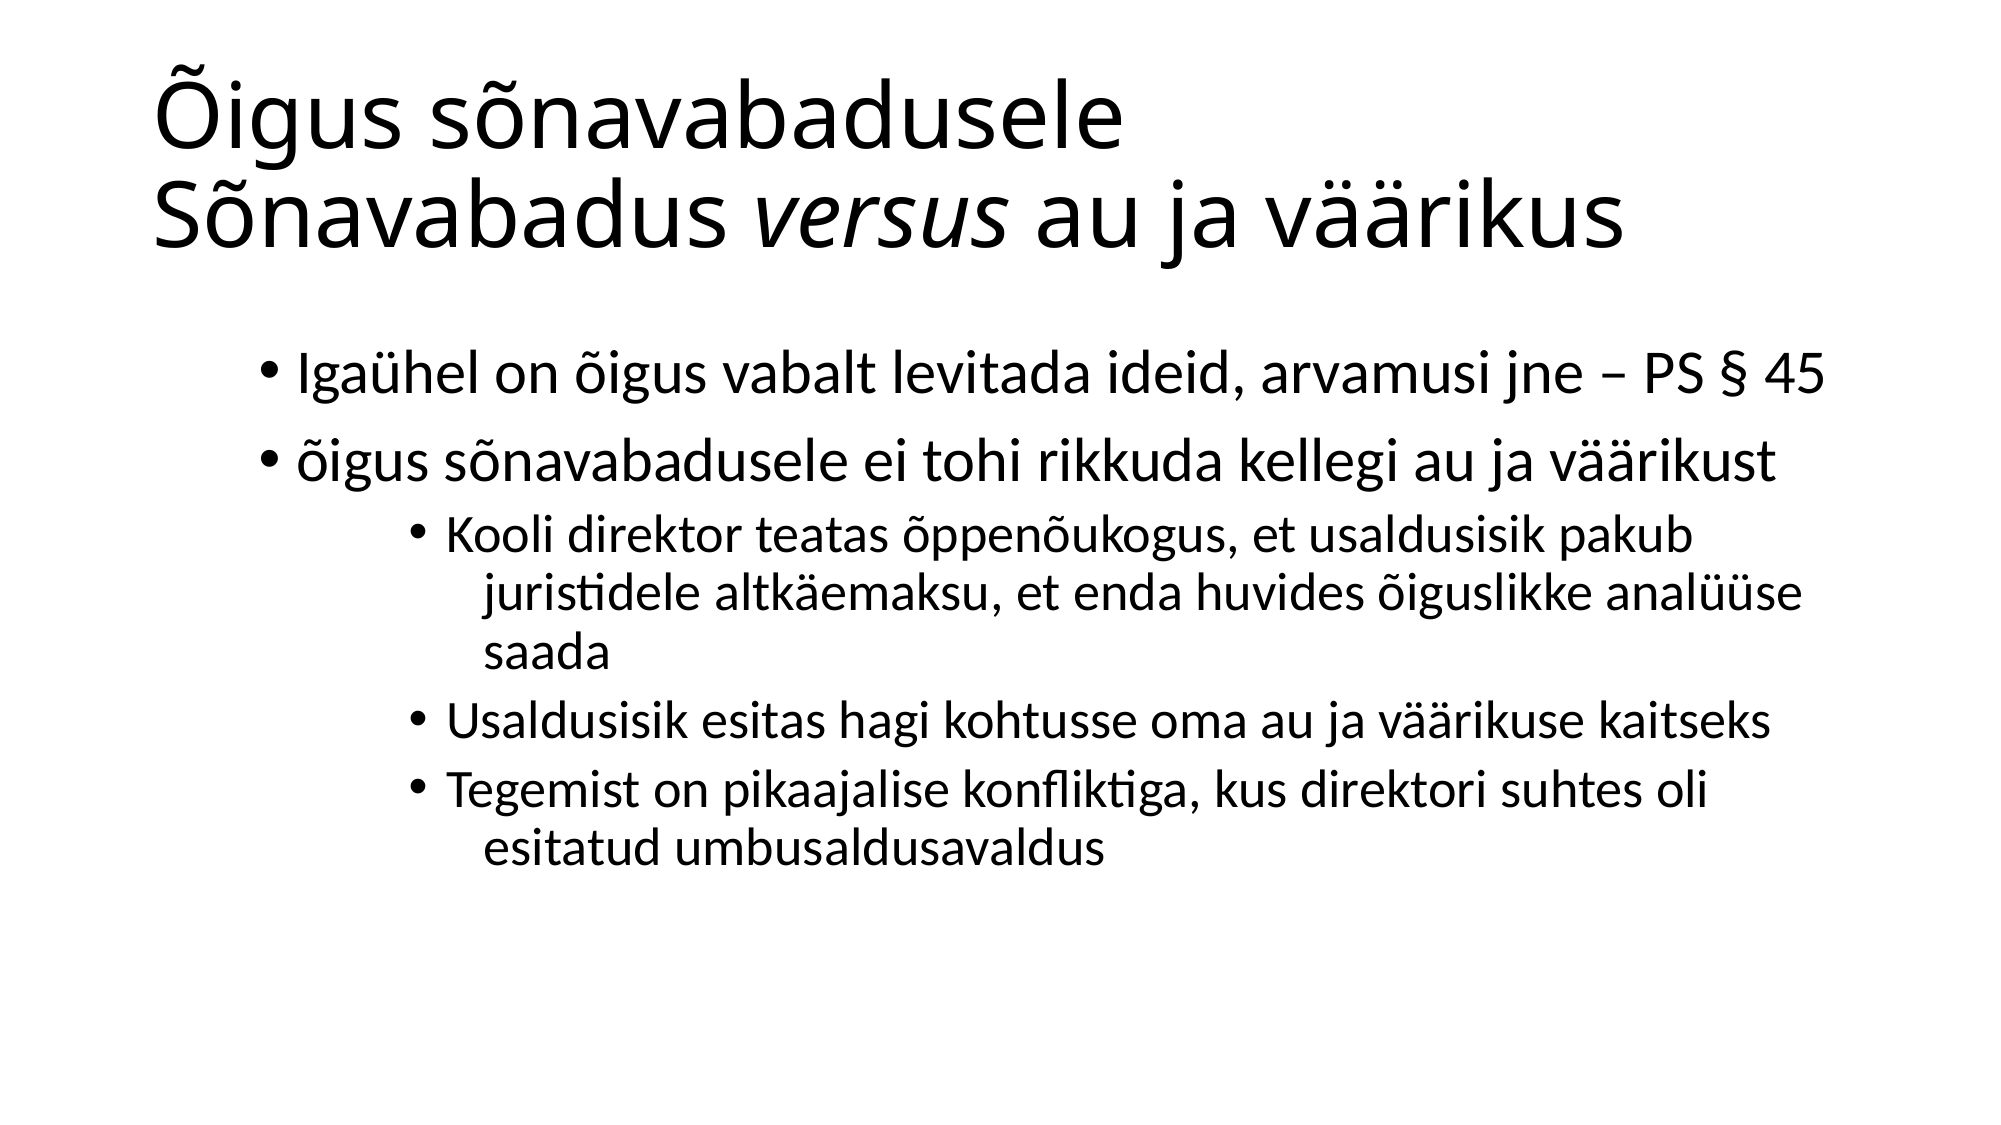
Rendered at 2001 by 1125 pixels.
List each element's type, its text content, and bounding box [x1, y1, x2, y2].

title Õigus sõnavabadusele Sõnavabadus versus au ja väärikus [137, 59, 1863, 278]
list Igaühel on õigus vabalt levitada ideid, arvamusi jne – PS § 45 õigus sõnavabadusele ei tohi rikkuda kellegi au ja väärikust Kooli direktor teatas õppenõukogus, et usaldusisik pakub juristidele altkäemaksu, et enda huvides õiguslikke analüüse saada Usaldusisik esitas hagi kohtusse oma au ja väärikuse kaitseks Tegemist on pikaajalise konfliktiga, kus direktori suhtes oli esitatud umbusaldusavaldus [243, 331, 1887, 968]
